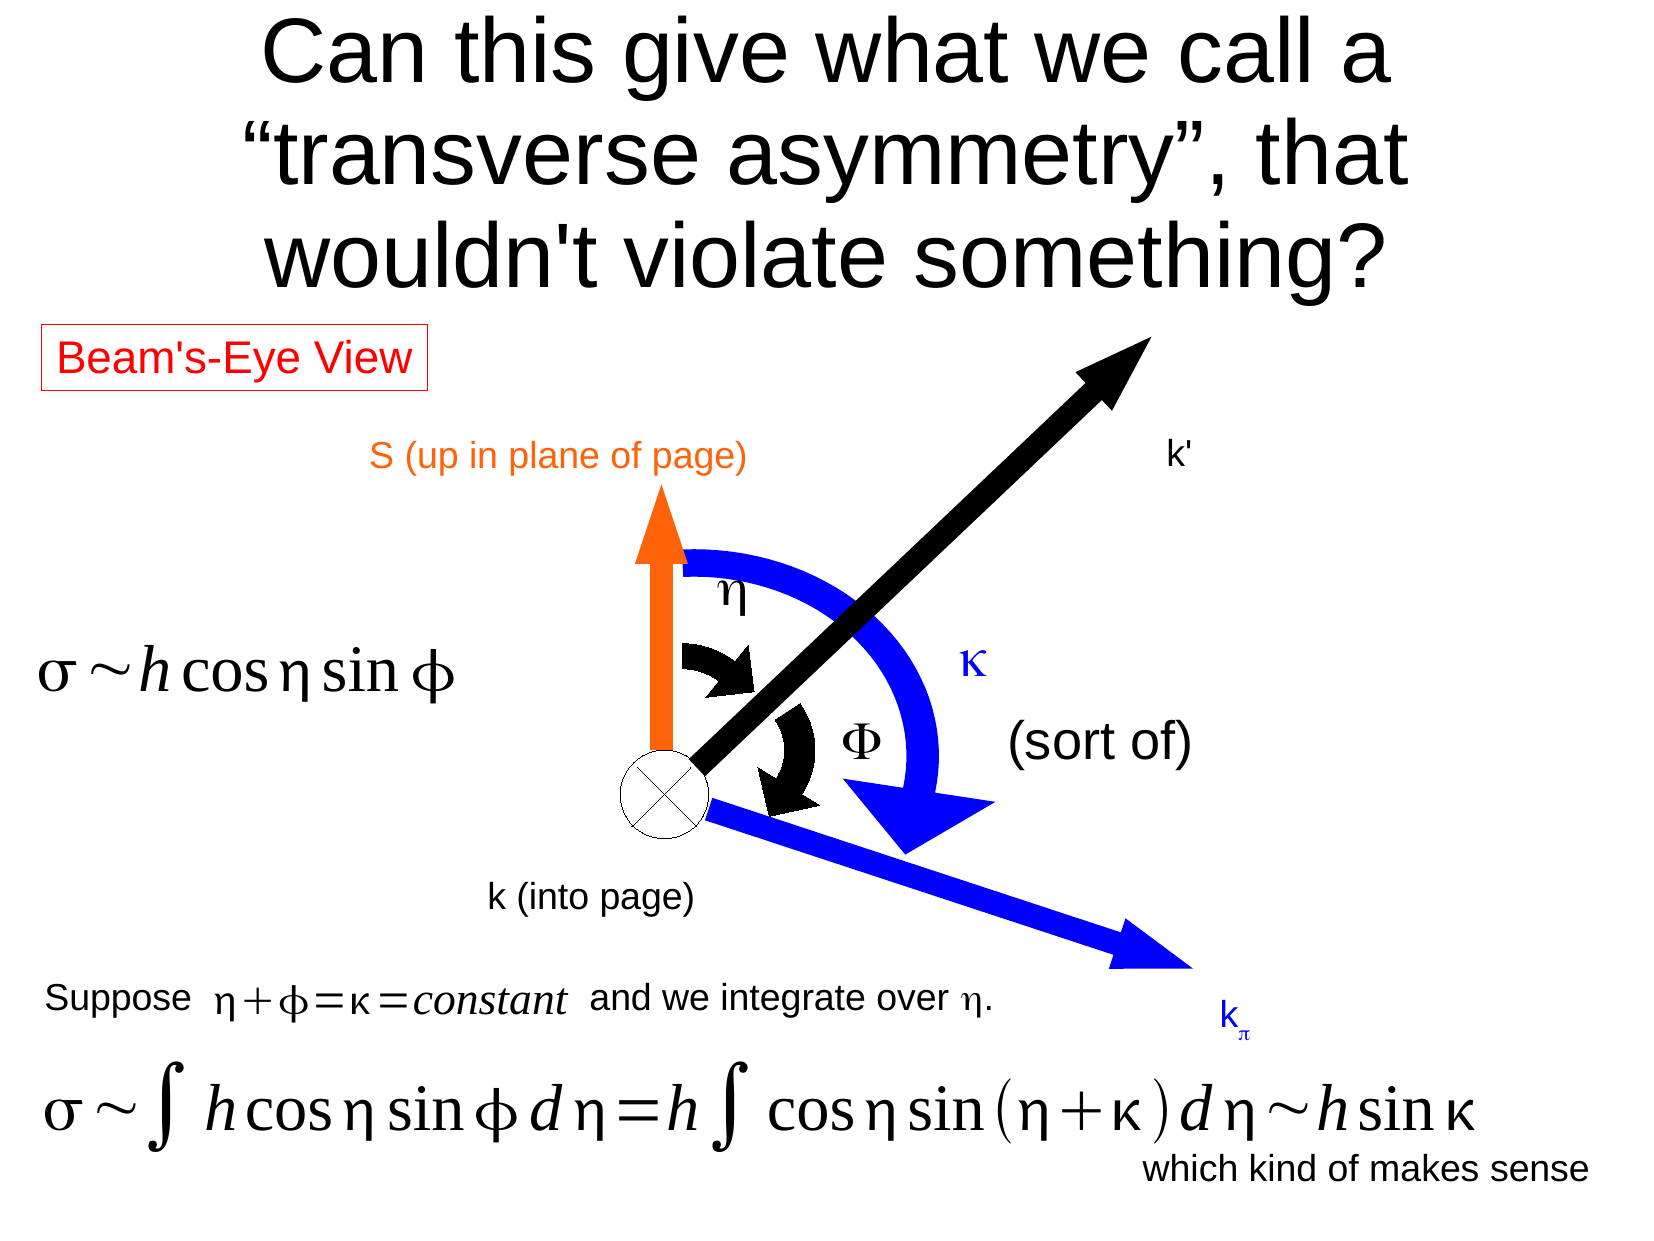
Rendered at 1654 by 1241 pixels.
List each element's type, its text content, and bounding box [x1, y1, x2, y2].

chart [35, 1057, 1488, 1158]
chart [29, 631, 463, 706]
text_box k' [1151, 425, 1208, 483]
text_box kp [1204, 986, 1266, 1057]
text_box Suppose and we integrate over h. [29, 968, 1009, 1033]
text_box k (into page) [472, 868, 711, 925]
text_box k [944, 631, 1004, 718]
text_box F (sort of) [826, 702, 1154, 789]
text_box Beam's-Eye View [41, 324, 428, 391]
text_box S (up in plane of page) [354, 427, 763, 485]
text_box [851, 789, 996, 855]
text_box [682, 643, 755, 698]
title Can this give what we call a “transverse asymmetry”, that wouldn't violate something? [82, 0, 1571, 307]
text_box [682, 549, 855, 621]
text_box [757, 703, 820, 817]
text_box h [702, 561, 766, 647]
chart [206, 974, 575, 1026]
text_box which kind of makes sense [1127, 1139, 1605, 1197]
text_box [852, 616, 931, 702]
